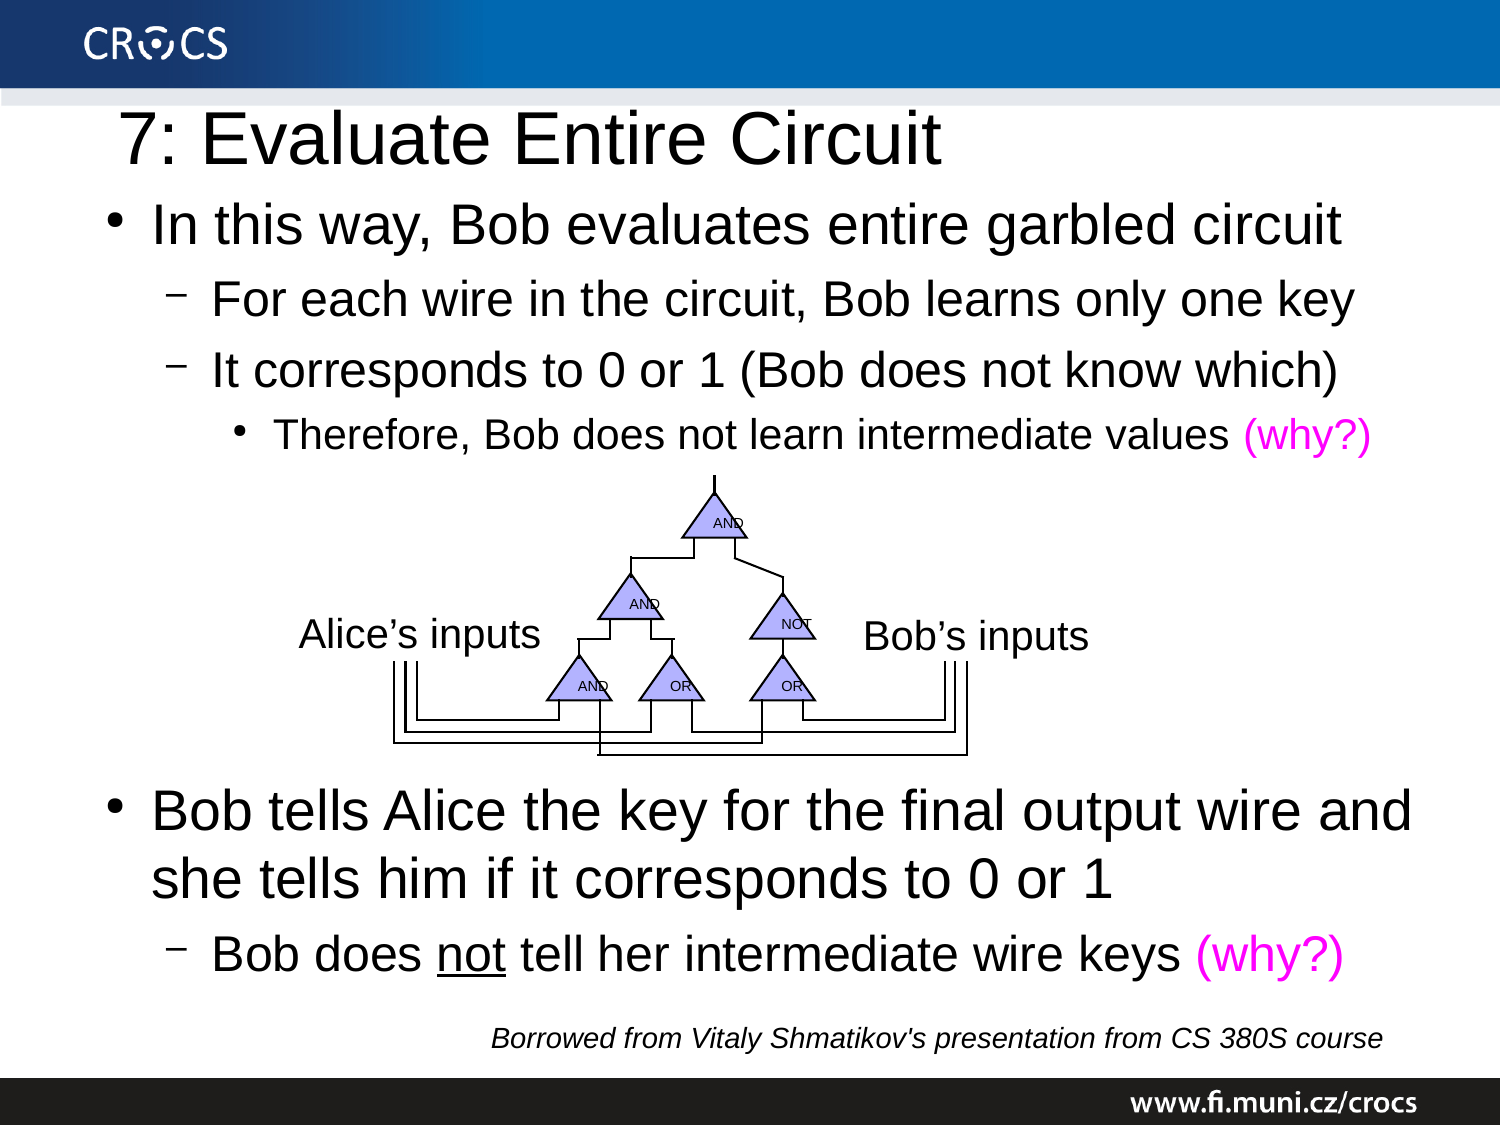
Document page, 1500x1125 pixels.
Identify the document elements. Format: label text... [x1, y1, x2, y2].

text_box OR [639, 655, 704, 701]
text_box NOT [750, 594, 815, 639]
text_box Alice’s inputs [283, 599, 557, 666]
picture [0, 0, 1500, 1125]
text_box AND [682, 494, 747, 538]
text_box Bob’s inputs [848, 601, 1105, 667]
list In this way, Bob evaluates entire garbled circuit For each wire in the circuit, Bob learns only one key It corresponds to 0 or 1 (Bob does not know which) Therefore, Bob does not learn intermediate values (why?) Bob tells Alice the key for the final output wire and she tells him if it corresponds to 0 or 1 Bob does not tell her intermediate wire keys (why?) [75, 179, 1476, 1005]
text_box Borrowed from Vitaly Shmatikov's presentation from CS 380S course [476, 1012, 1500, 1063]
text_box OR [750, 655, 815, 701]
text_box AND [598, 574, 663, 620]
title 7: Evaluate Entire Circuit [66, 37, 1342, 188]
text_box AND [547, 655, 612, 701]
